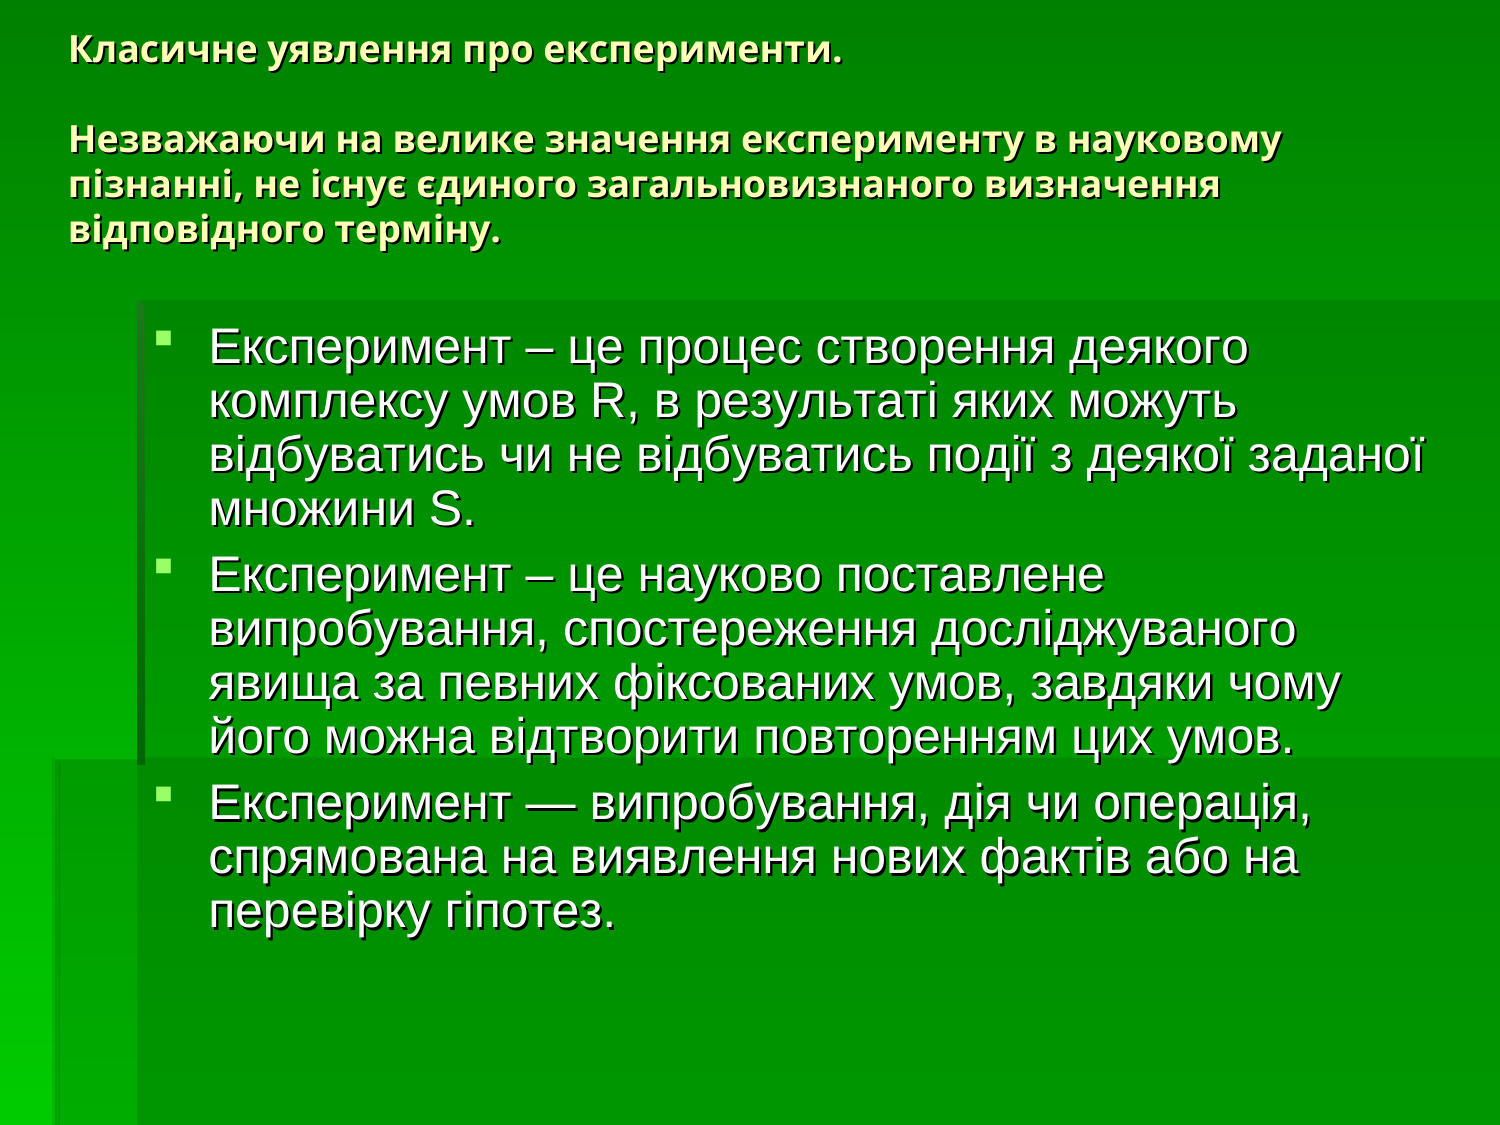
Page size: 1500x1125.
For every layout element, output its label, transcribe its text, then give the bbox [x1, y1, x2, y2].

list Експеримент – це процес створення деякого комплексу умов R, в результаті яких можуть відбуватись чи не відбуватись події з деякої заданої множини S. Експеримент – це науково поставлене випробування, спостереження досліджуваного явища за певних фіксованих умов, завдяки чому його можна відтворити повторенням цих умов. Експеримент — випробування, дія чи операція, спрямована на виявлення нових фактів або на перевірку гіпотез. [137, 312, 1451, 1015]
title Класичне уявлення про експерименти. Незважаючи на велике значення експерименту в науковому пізнанні, не існує єдиного загальновизнаного визначення відповідного терміну. [53, 17, 1451, 298]
